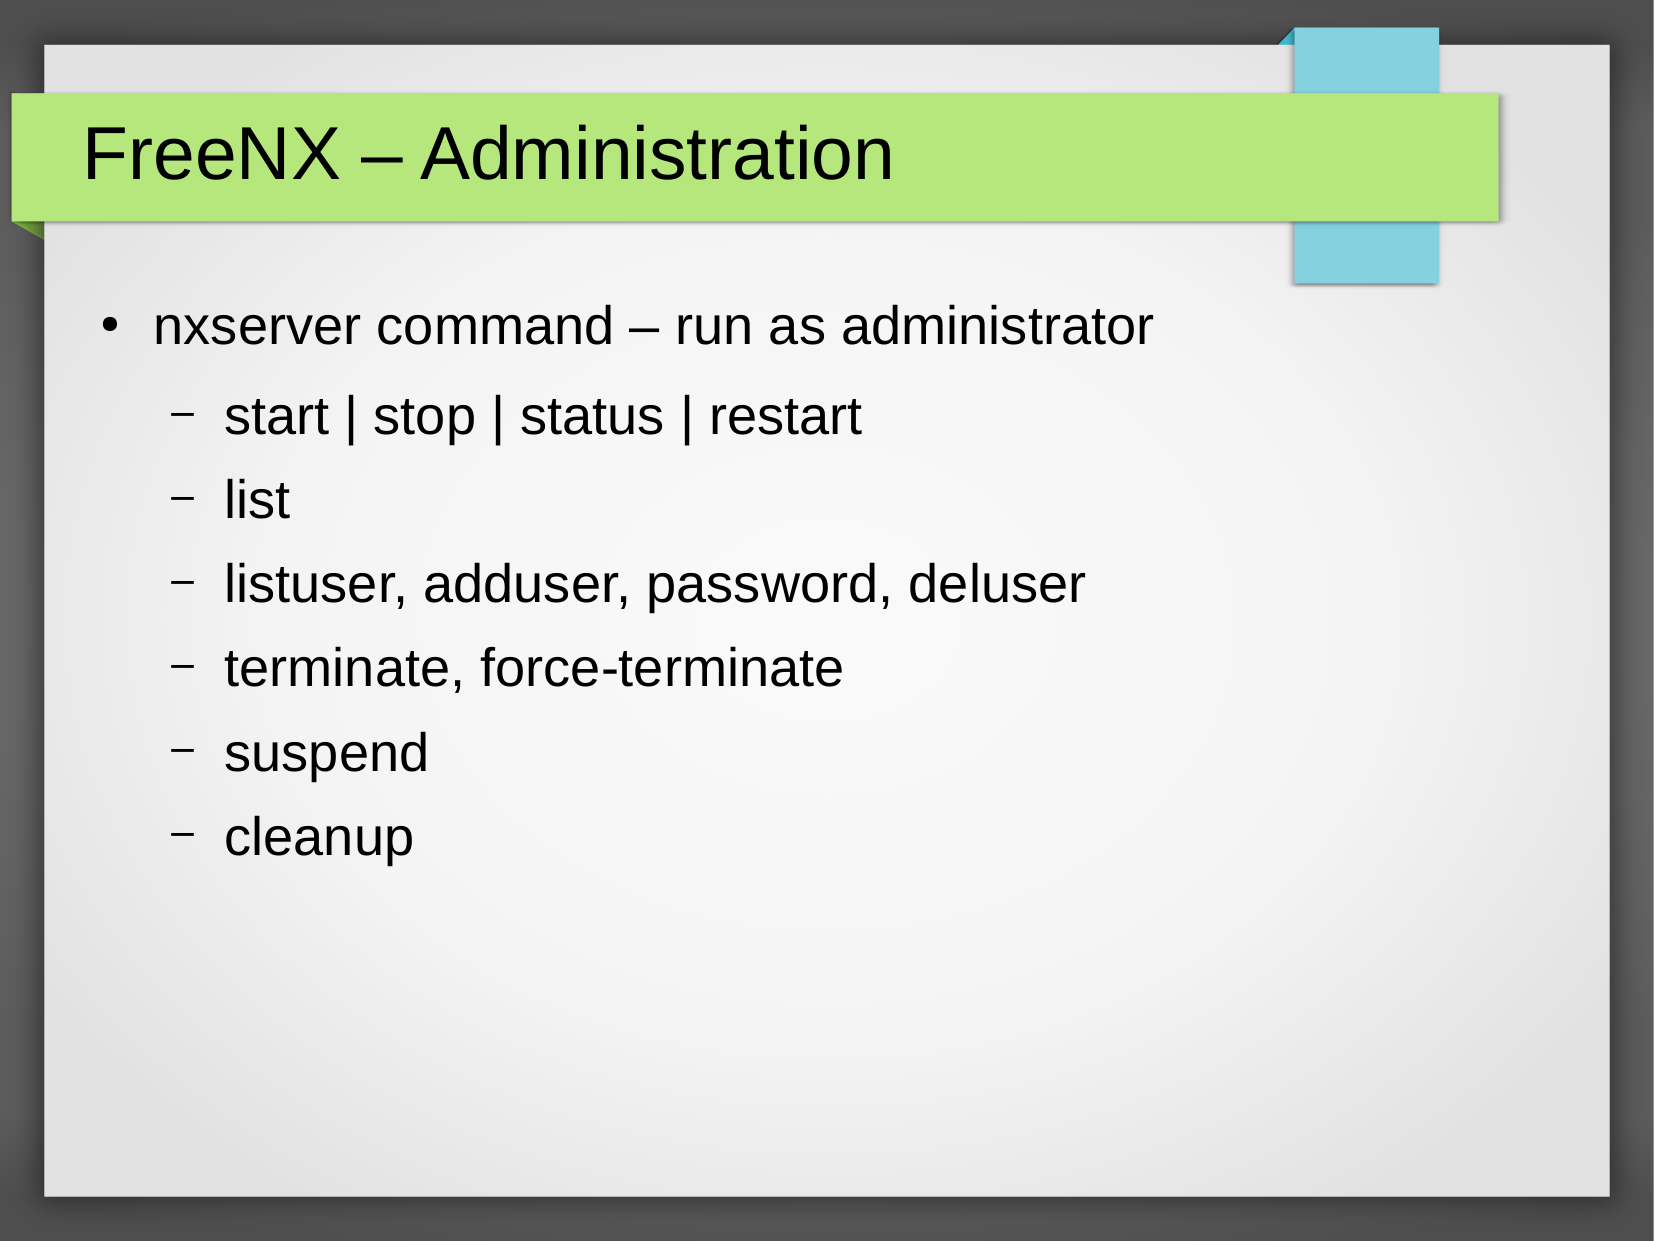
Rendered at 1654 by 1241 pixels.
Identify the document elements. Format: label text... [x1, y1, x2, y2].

picture [0, 0, 1654, 1241]
title FreeNX – Administration [82, 94, 1264, 213]
list nxserver command – run as administrator start | stop | status | restart list listuser, adduser, password, deluser terminate, force-terminate suspend cleanup [82, 295, 1571, 1015]
